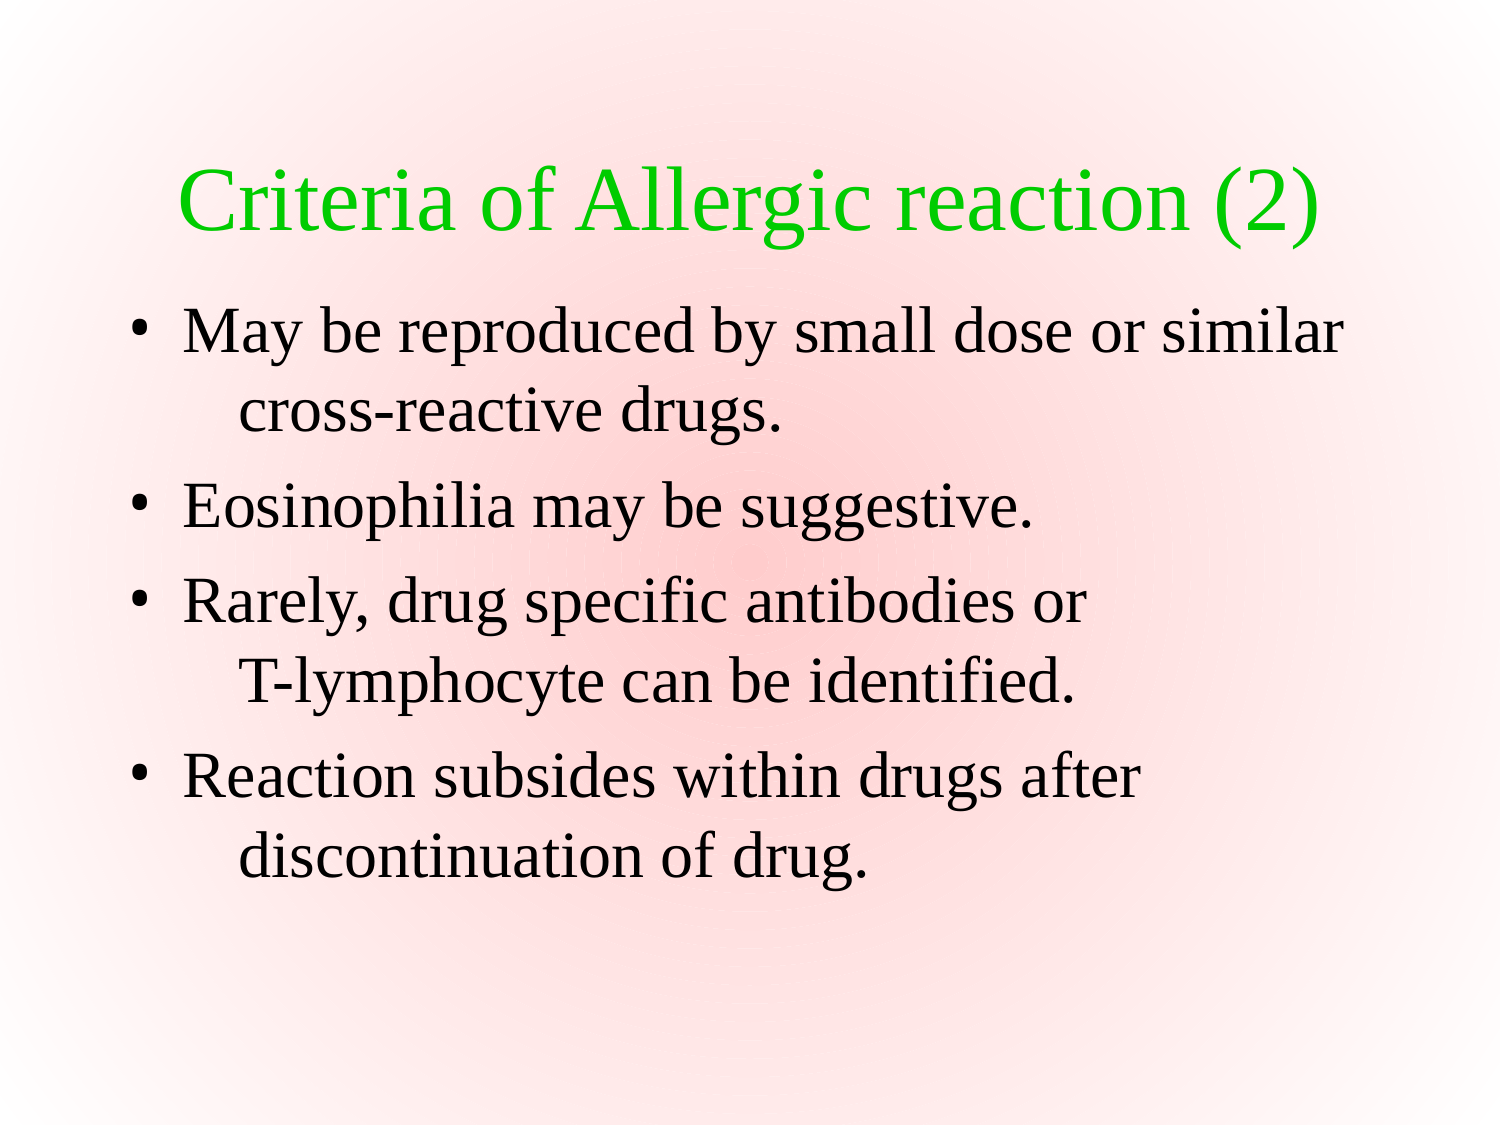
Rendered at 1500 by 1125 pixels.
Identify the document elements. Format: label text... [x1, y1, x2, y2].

list May be reproduced by small dose or similar cross-reactive drugs. Eosinophilia may be suggestive. Rarely, drug specific antibodies or T-lymphocyte can be identified. Reaction subsides within drugs after discontinuation of drug. [112, 278, 1388, 904]
title Criteria of Allergic reaction (2) [112, 99, 1388, 278]
